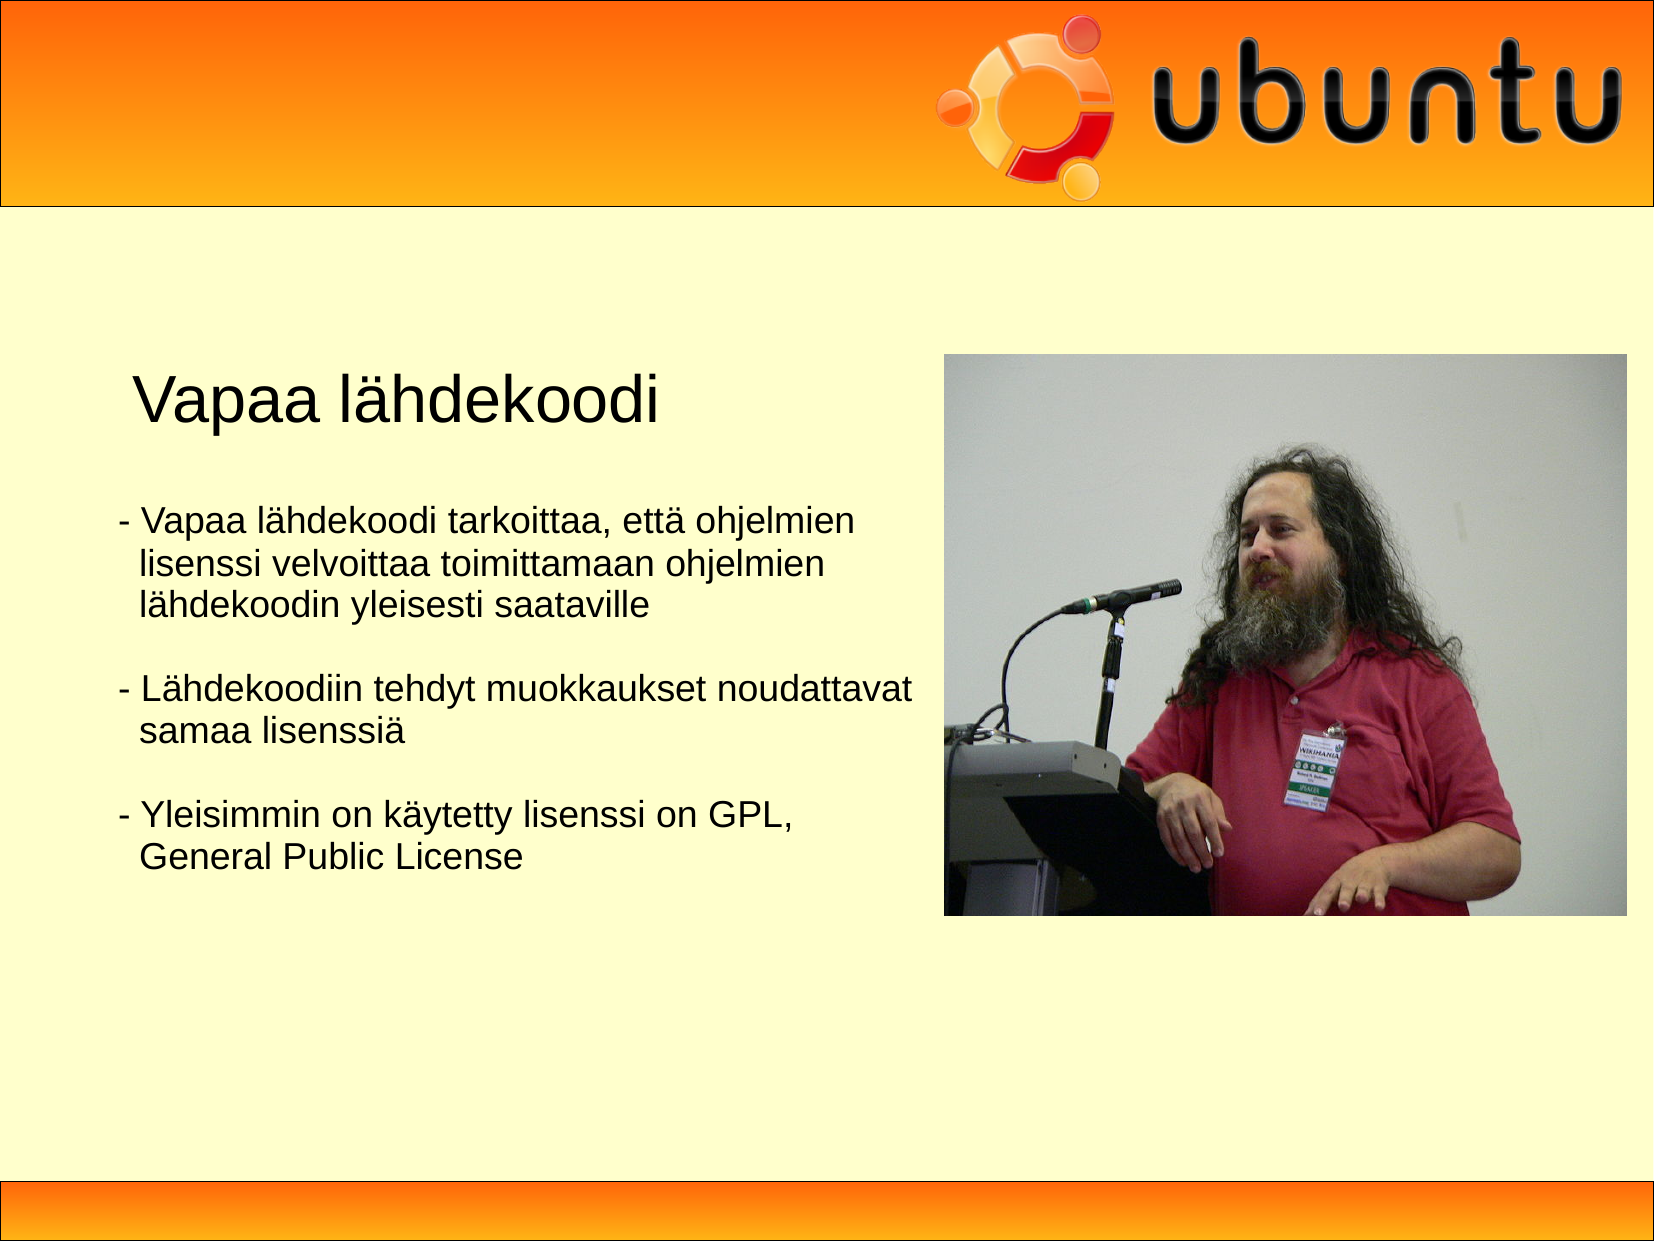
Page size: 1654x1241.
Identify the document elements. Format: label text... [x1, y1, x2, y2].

text_box [0, 1181, 1654, 1241]
picture [944, 354, 1627, 916]
text_box [0, 0, 915, 207]
text_box - Vapaa lähdekoodi tarkoittaa, että ohjelmien lisenssi velvoittaa toimittamaan ohjelmien lähdekoodin yleisesti saataville - Lähdekoodiin tehdyt muokkaukset noudattavat samaa lisenssiä - Yleisimmin on käytetty lisenssi on GPL, General Public License [29, 492, 927, 886]
picture [915, 0, 1654, 218]
text_box Vapaa lähdekoodi [118, 354, 676, 474]
